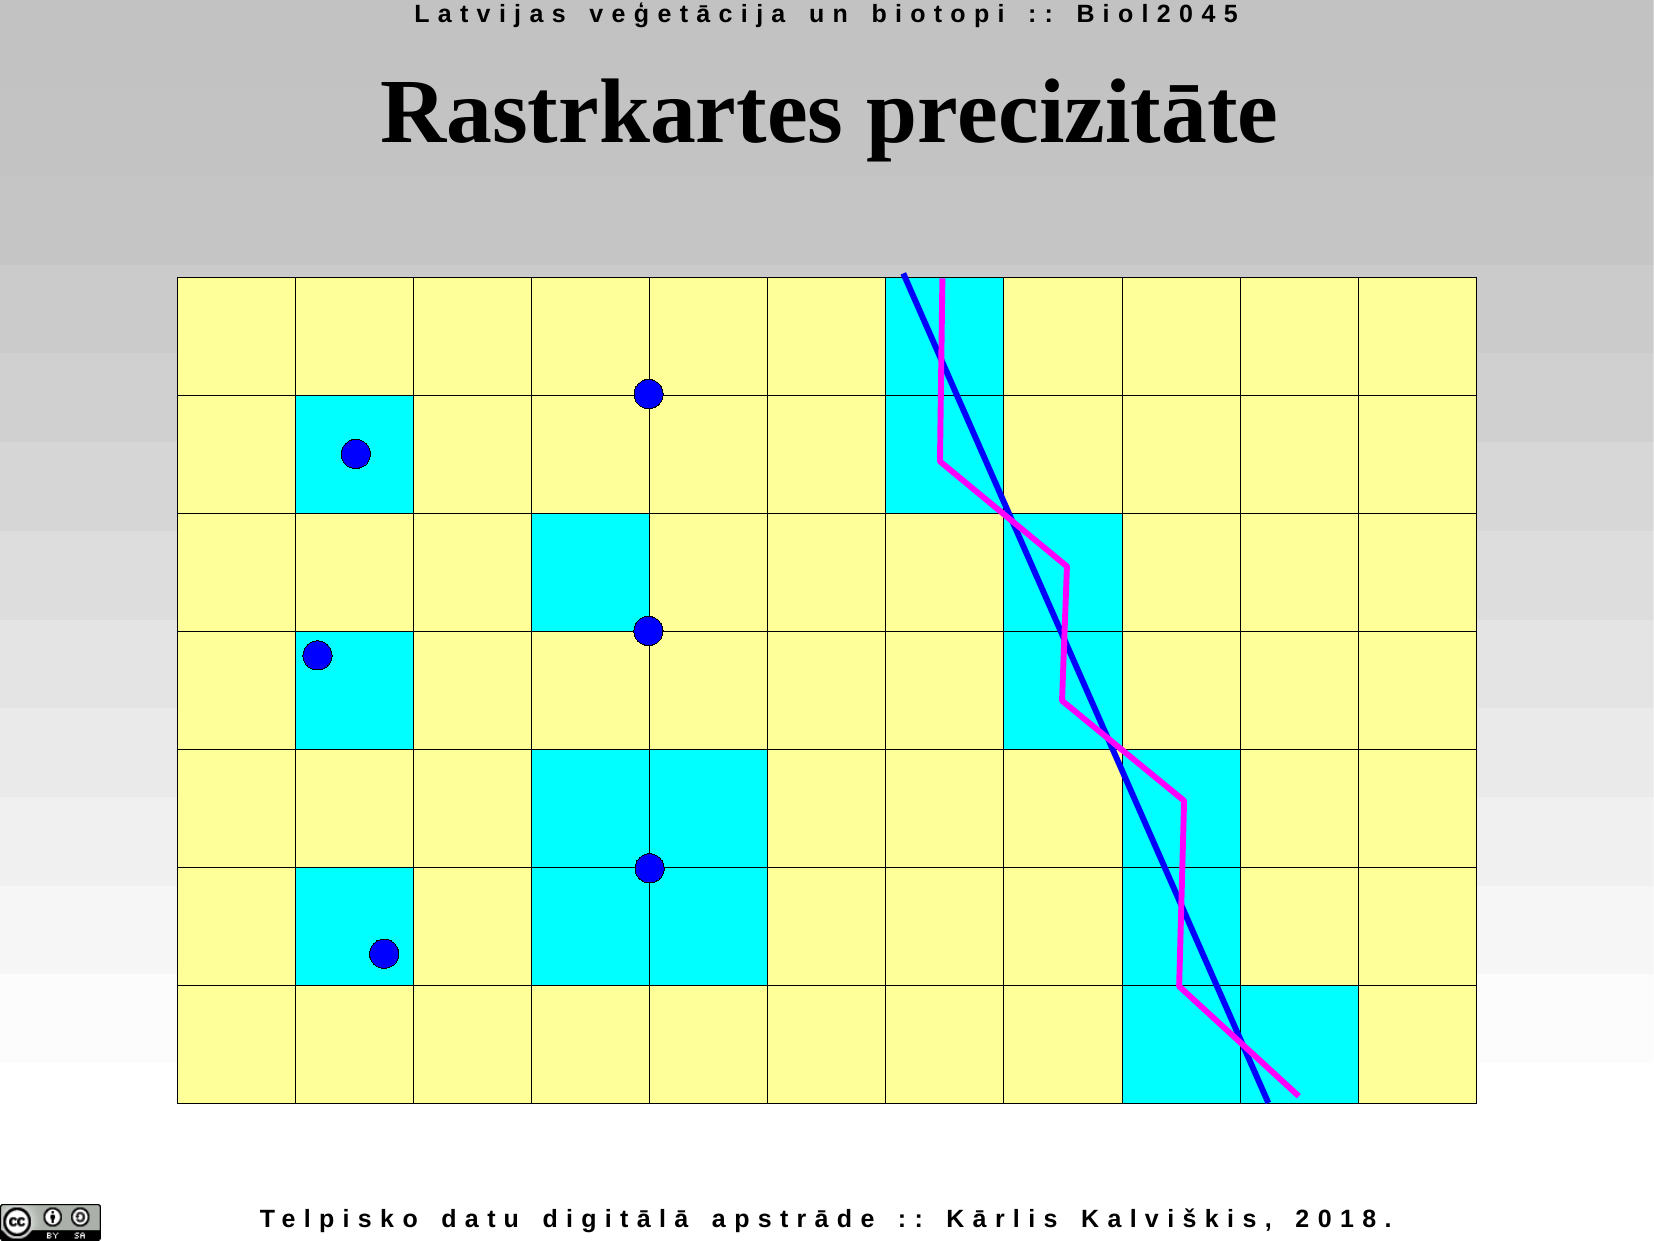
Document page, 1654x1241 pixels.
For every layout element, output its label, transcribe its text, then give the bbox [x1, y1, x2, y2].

picture [0, 0, 1654, 1241]
text_box [177, 277, 1477, 1104]
title Rastrkartes precizitāte [34, 61, 1626, 296]
